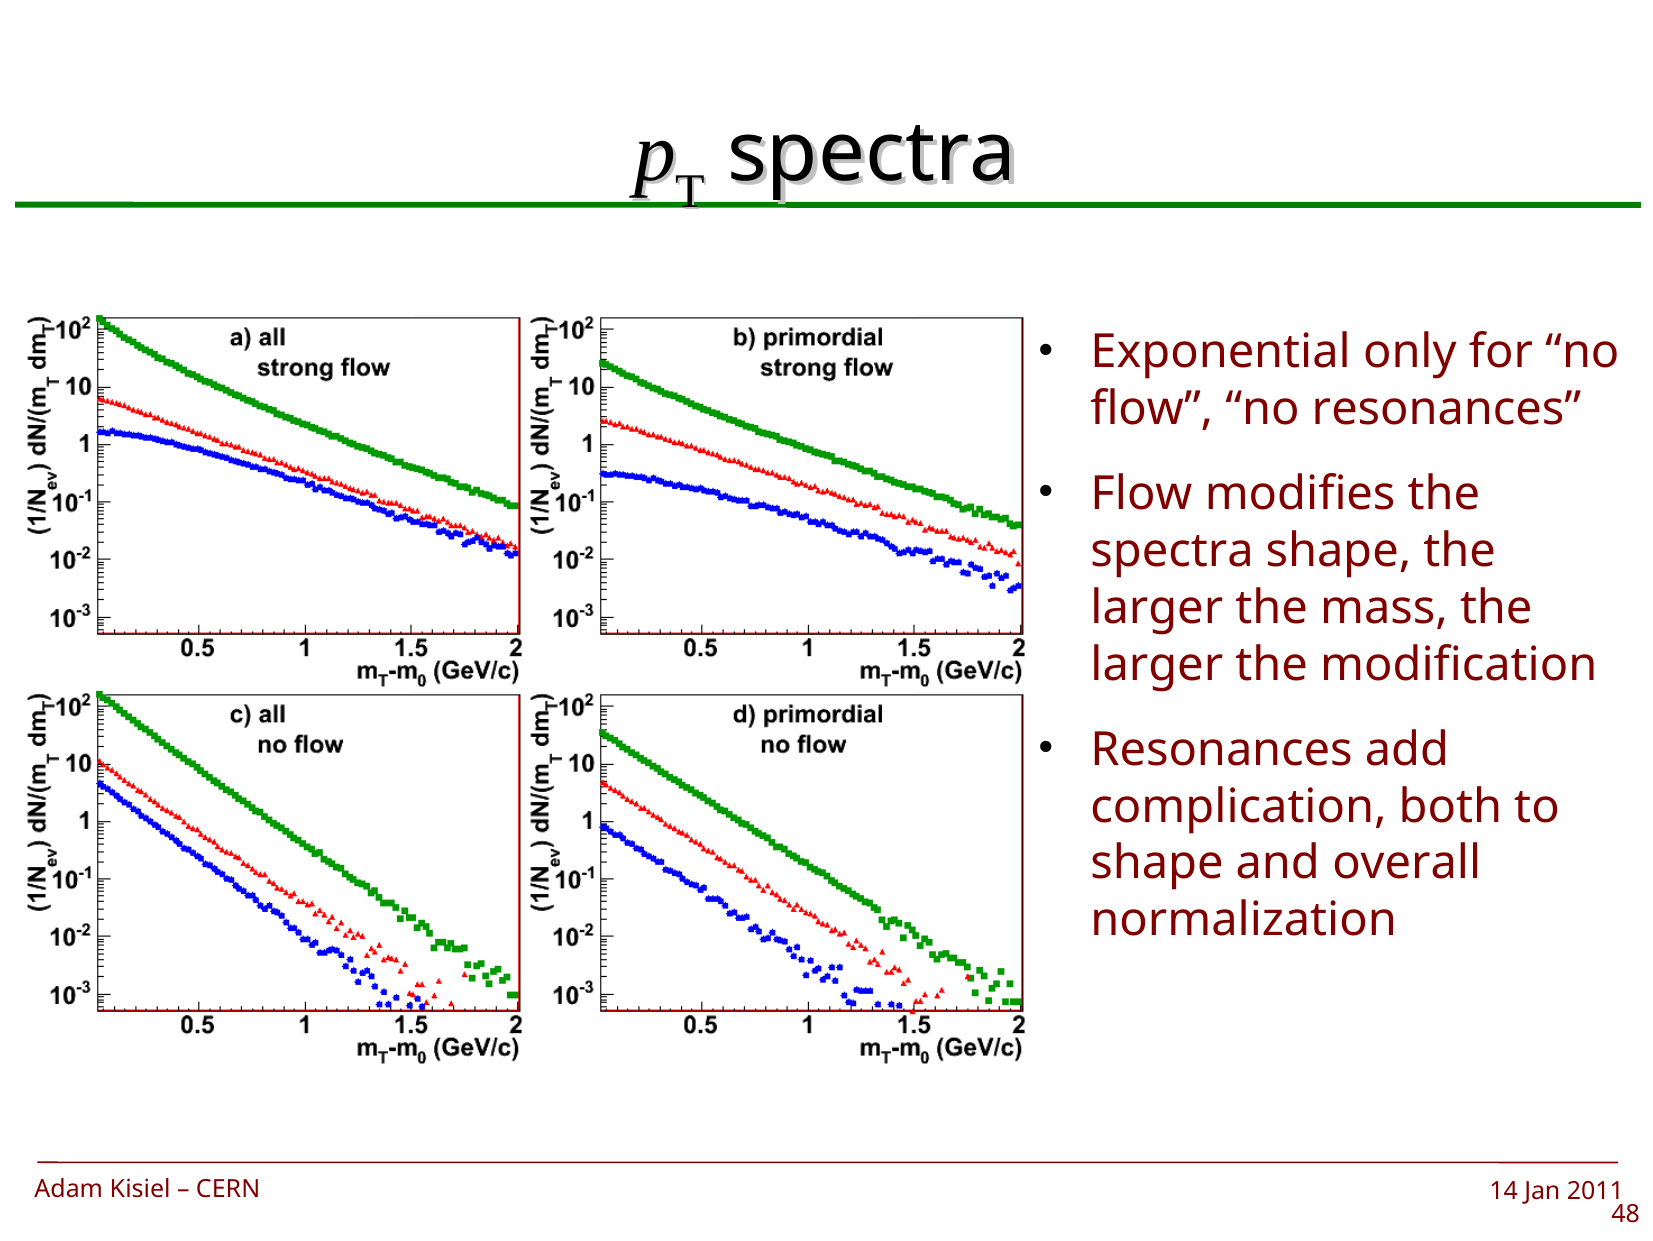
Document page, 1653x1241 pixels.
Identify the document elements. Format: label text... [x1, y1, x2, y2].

title pT spectra [119, 60, 1531, 253]
list Exponential only for “no flow”, “no resonances” Flow modifies the spectra shape, the larger the mass, the larger the modification Resonances add complication, both to shape and overall normalization [1037, 320, 1624, 1009]
picture [22, 314, 1028, 1068]
